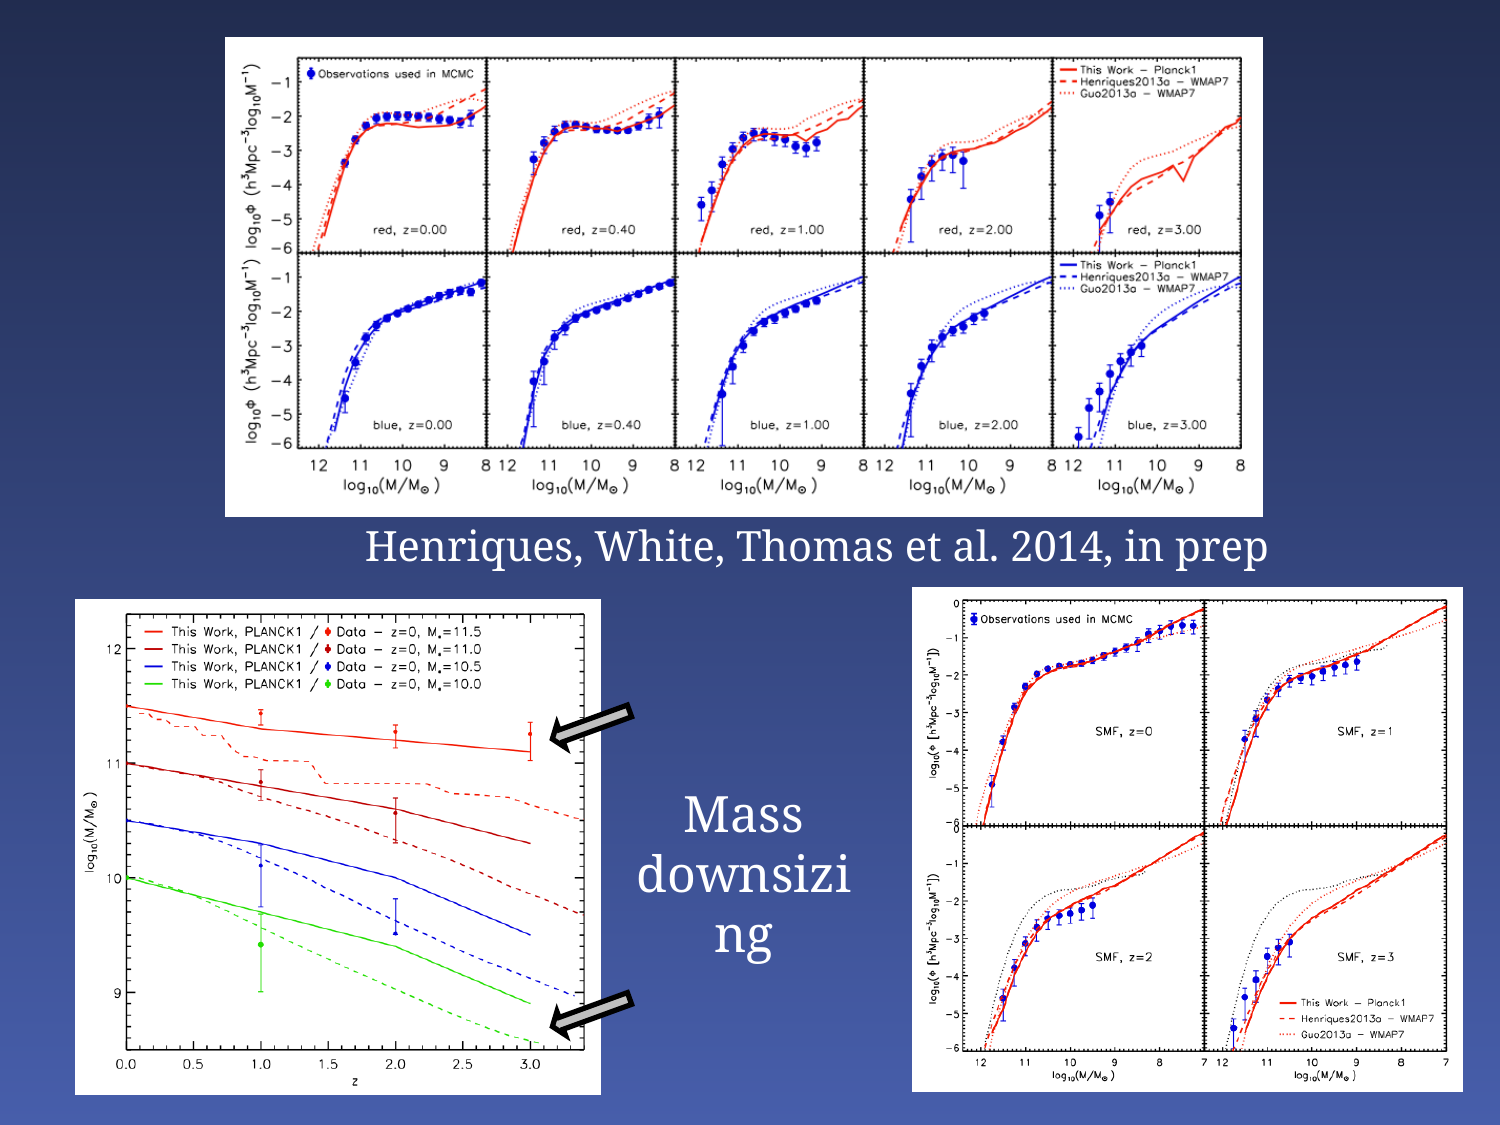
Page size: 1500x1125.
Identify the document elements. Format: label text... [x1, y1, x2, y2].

text_box [552, 705, 632, 748]
text_box [552, 992, 632, 1036]
text_box Mass downsizing [612, 774, 875, 971]
picture [912, 587, 1463, 1092]
picture [225, 37, 1263, 517]
text_box Henriques, White, Thomas et al. 2014, in prep [350, 512, 1284, 578]
picture [75, 599, 601, 1095]
